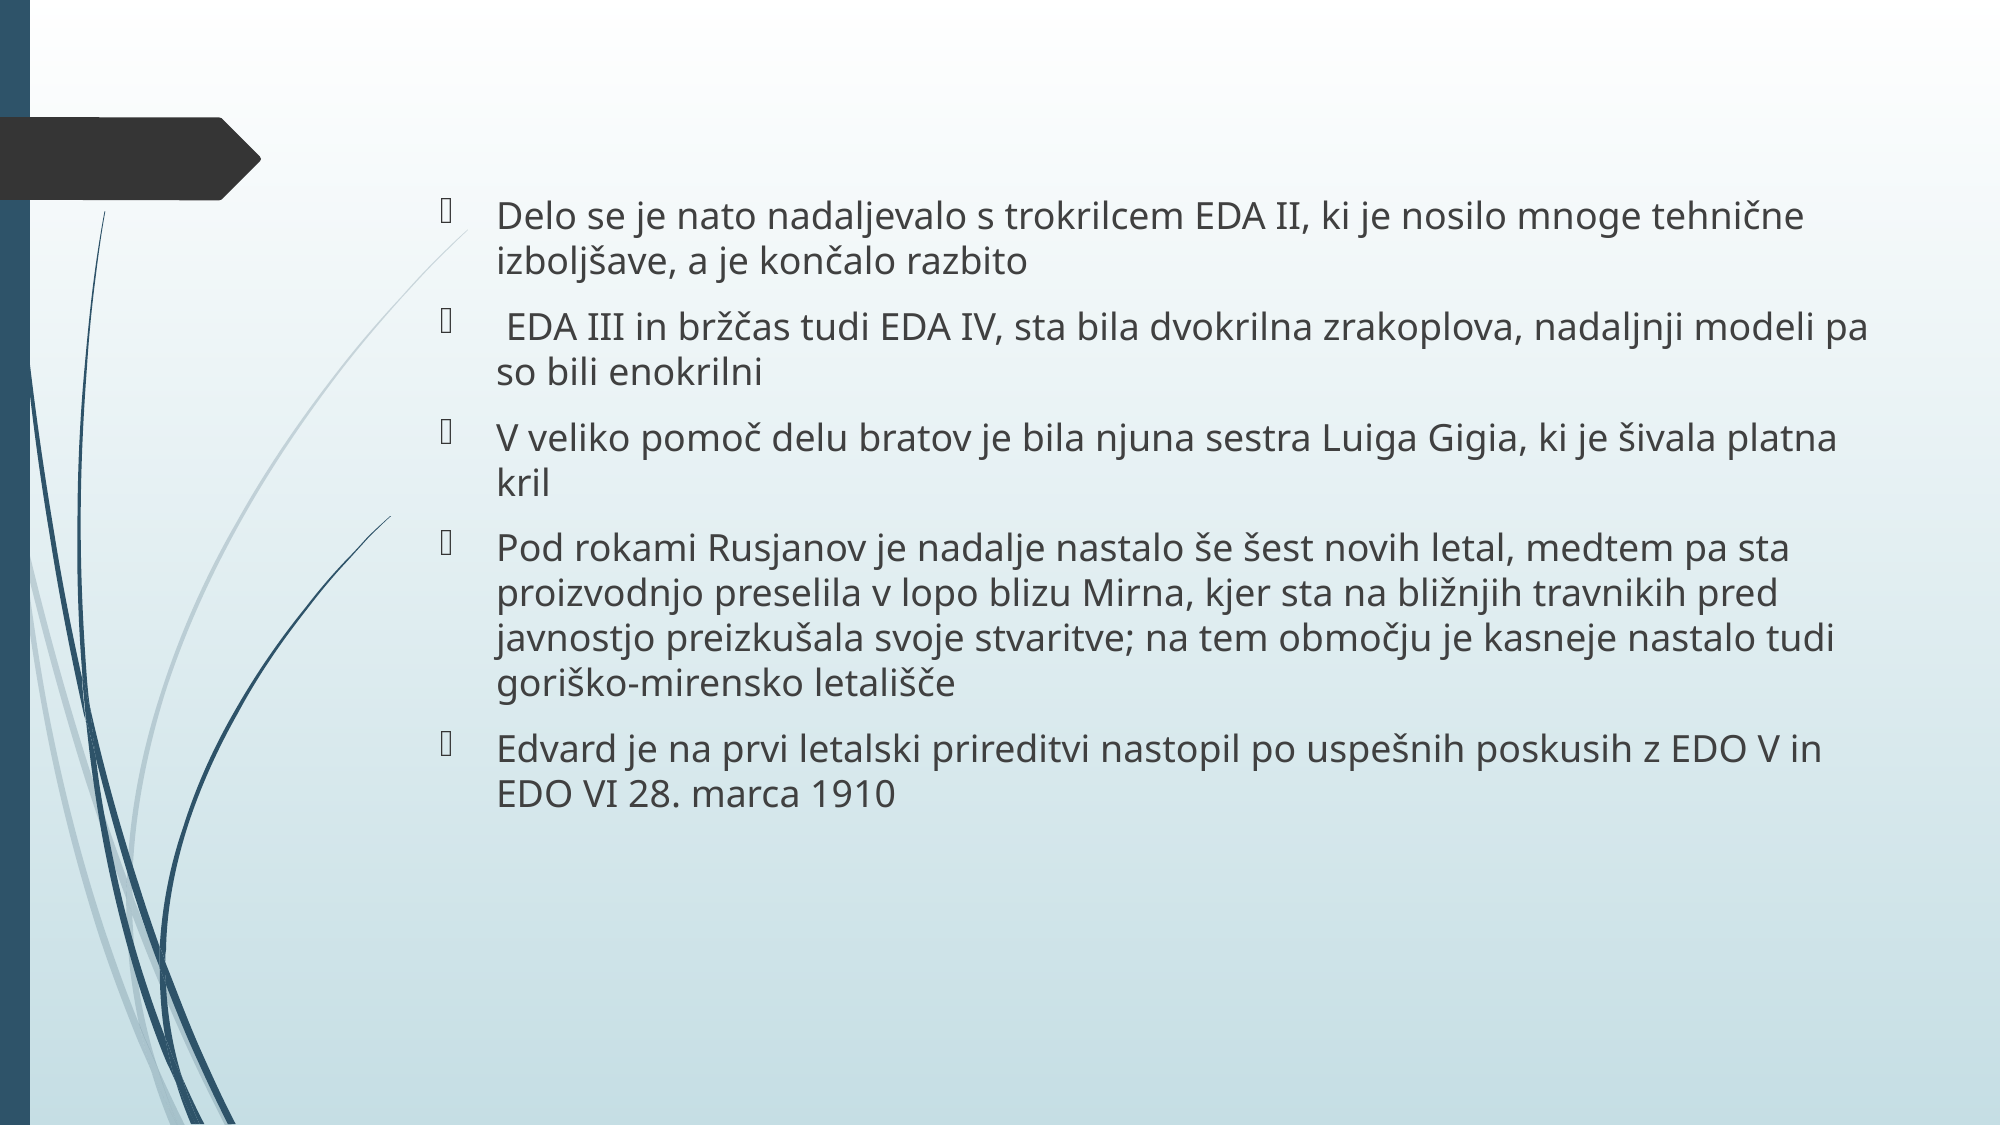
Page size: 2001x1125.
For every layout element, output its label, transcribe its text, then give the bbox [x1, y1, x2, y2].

list Delo se je nato nadaljevalo s trokrilcem EDA II, ki je nosilo mnoge tehnične izboljšave, a je končalo razbito EDA III in bržčas tudi EDA IV, sta bila dvokrilna zrakoplova, nadaljnji modeli pa so bili enokrilni V veliko pomoč delu bratov je bila njuna sestra Luiga Gigia, ki je šivala platna kril Pod rokami Rusjanov je nadalje nastalo še šest novih letal, medtem pa sta proizvodnjo preselila v lopo blizu Mirna, kjer sta na bližnjih travnikih pred javnostjo preizkušala svoje stvaritve; na tem območju je kasneje nastalo tudi goriško-mirensko letališče Edvard je na prvi letalski prireditvi nastopil po uspešnih poskusih z EDO V in EDO VI 28. marca 1910 [424, 184, 1888, 970]
